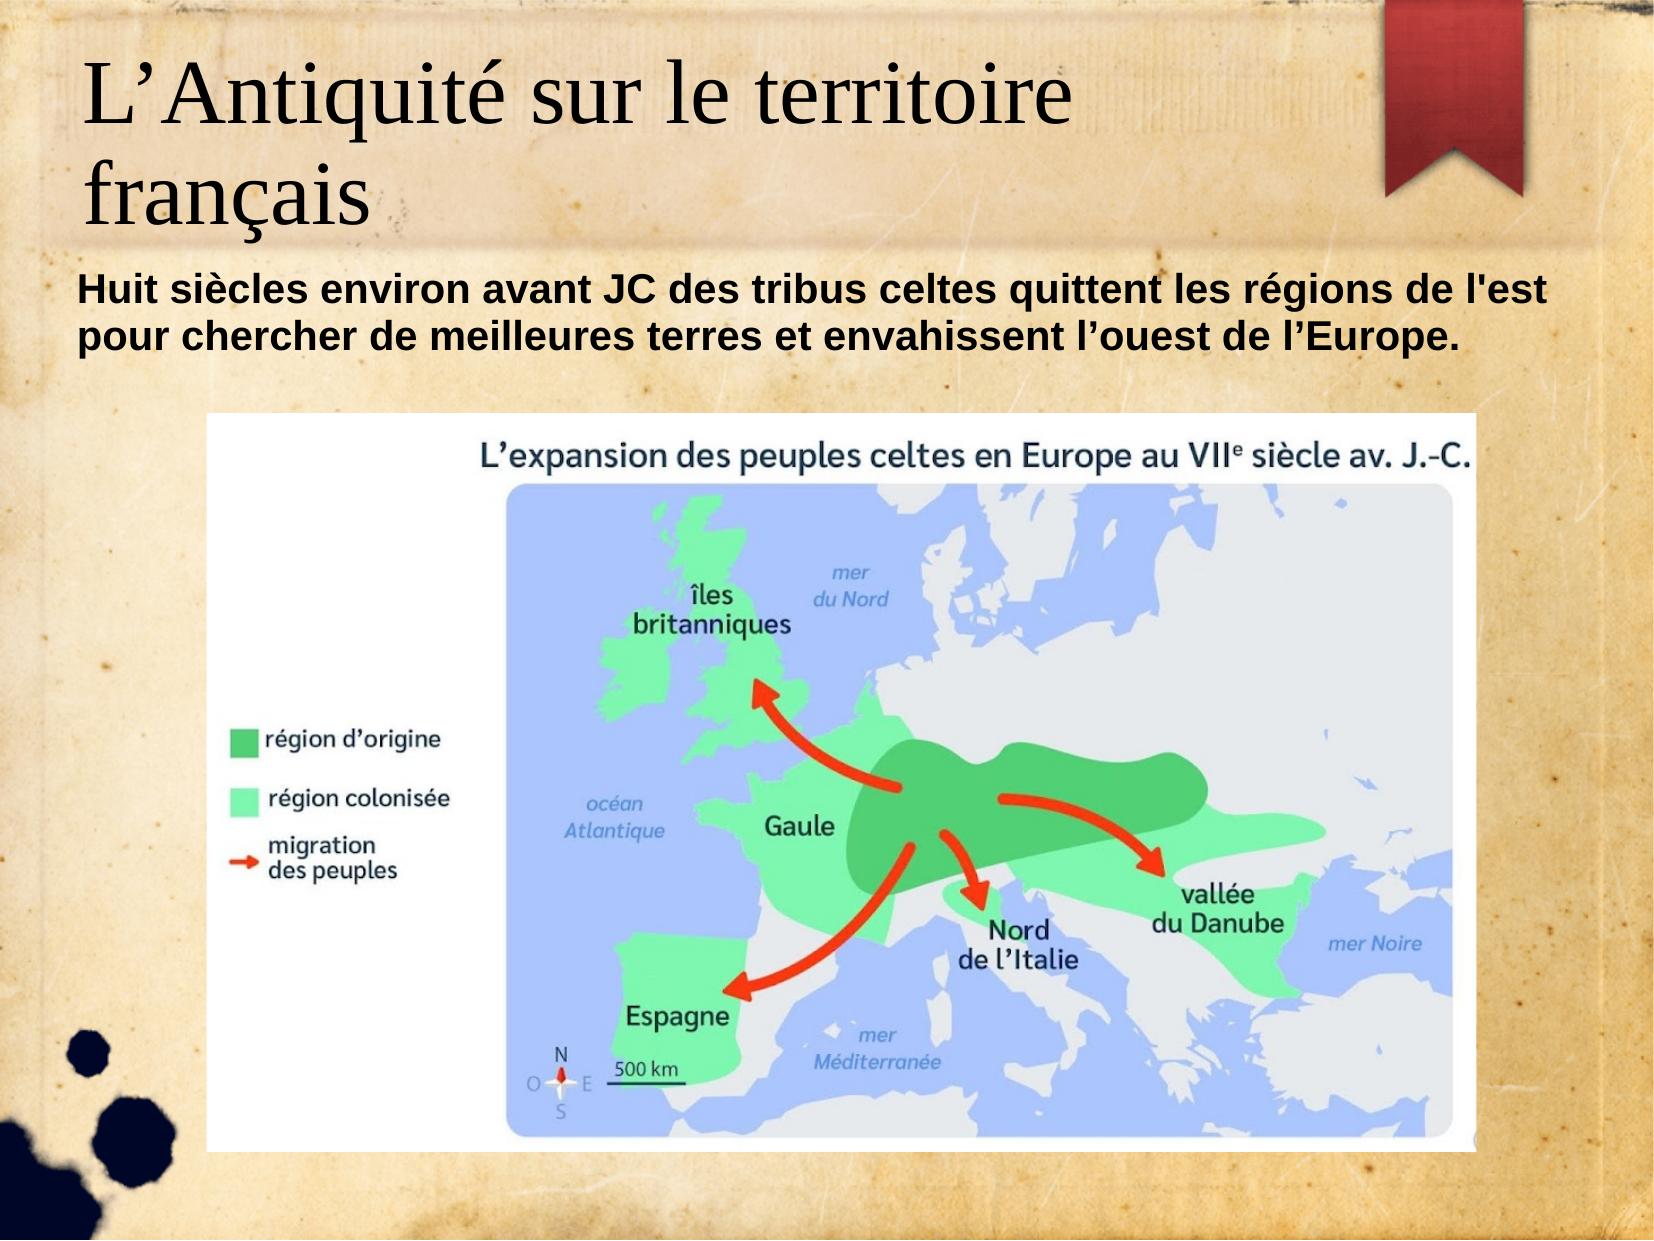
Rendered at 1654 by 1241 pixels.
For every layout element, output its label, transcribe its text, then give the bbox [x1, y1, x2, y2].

title L’Antiquité sur le territoire français [82, 41, 1347, 245]
picture [0, 0, 1654, 1240]
list Huit siècles environ avant JC des tribus celtes quittent les régions de l'est pour chercher de meilleures terres et envahissent l’ouest de l’Europe. [76, 265, 1565, 985]
